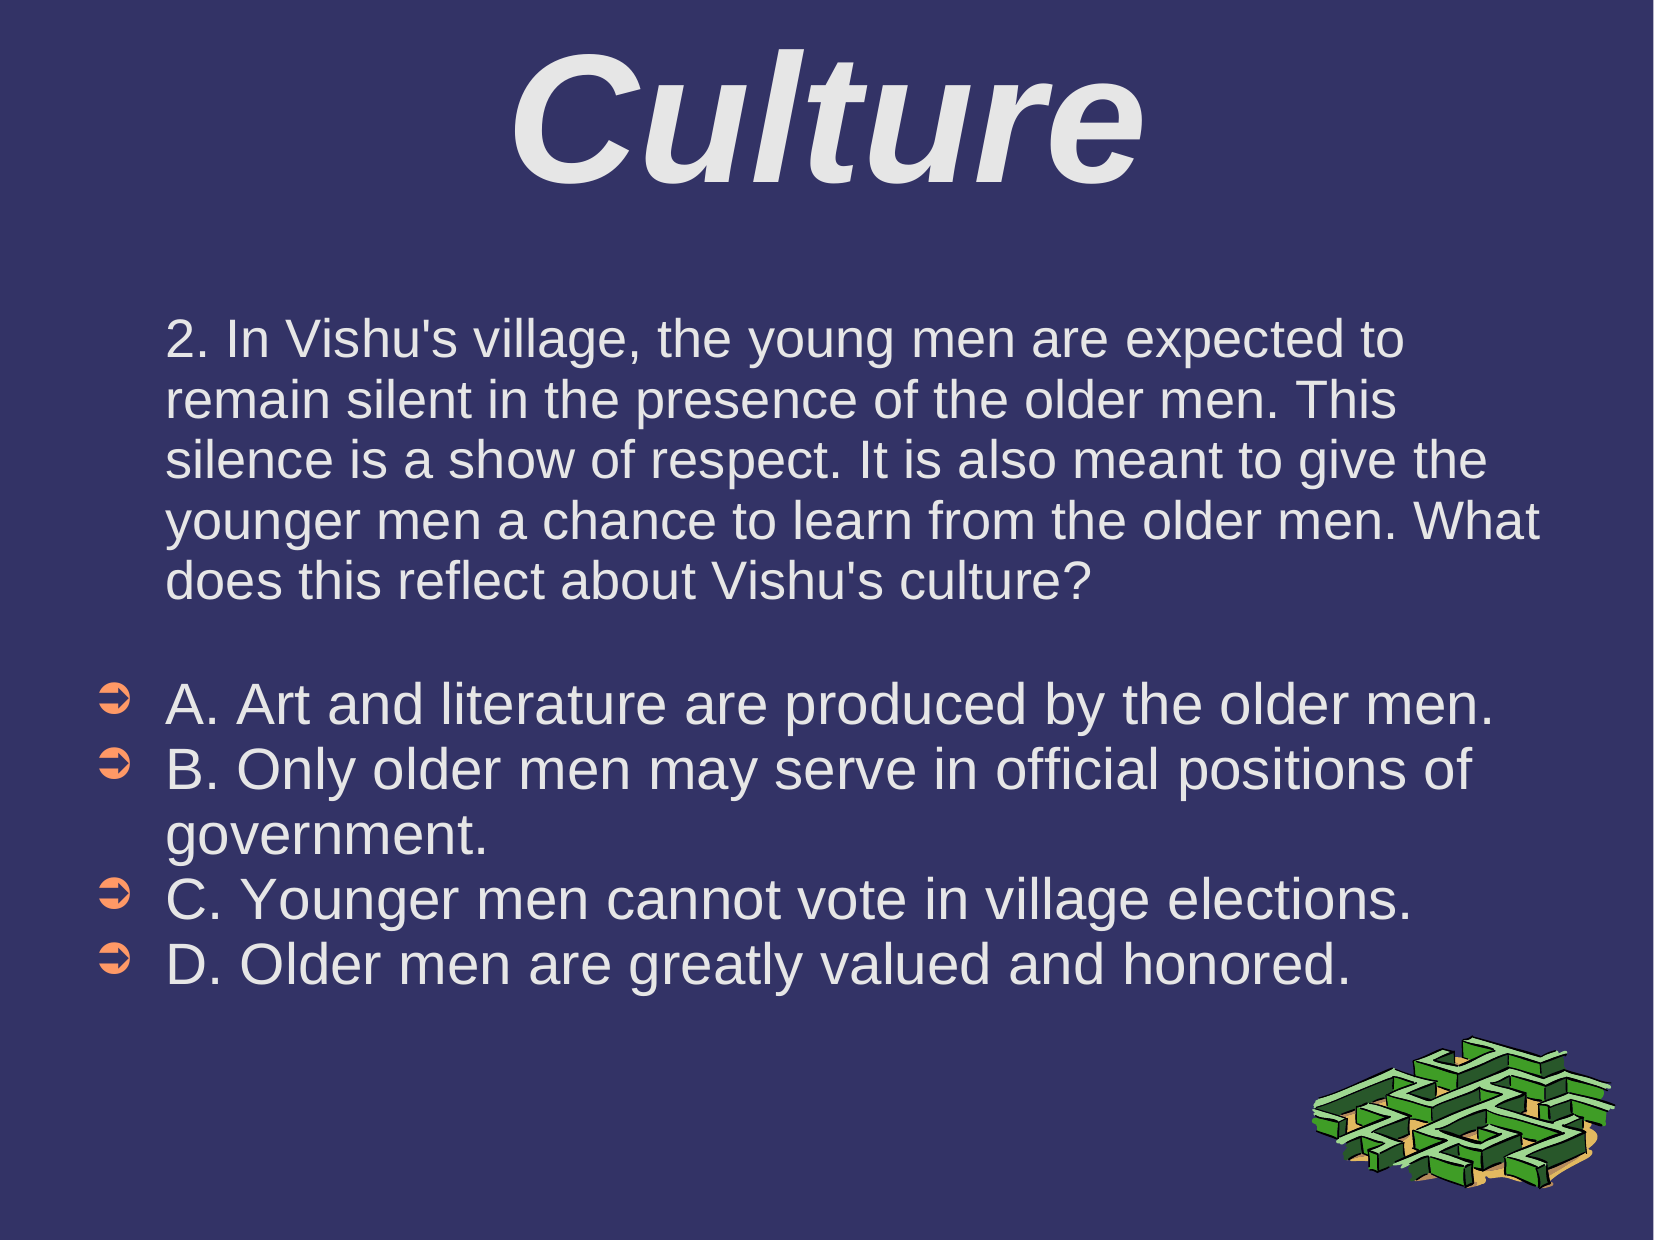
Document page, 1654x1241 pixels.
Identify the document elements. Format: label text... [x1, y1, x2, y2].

list 2. In Vishu's village, the young men are expected to remain silent in the presence of the older men. This silence is a show of respect. It is also meant to give the younger men a chance to learn from the older men. What does this reflect about Vishu's culture? A. Art and literature are produced by the older men. B. Only older men may serve in official positions of government. C. Younger men cannot vote in village elections. D. Older men are greatly valued and honored. [82, 187, 1571, 1109]
title Culture [82, 16, 1571, 187]
